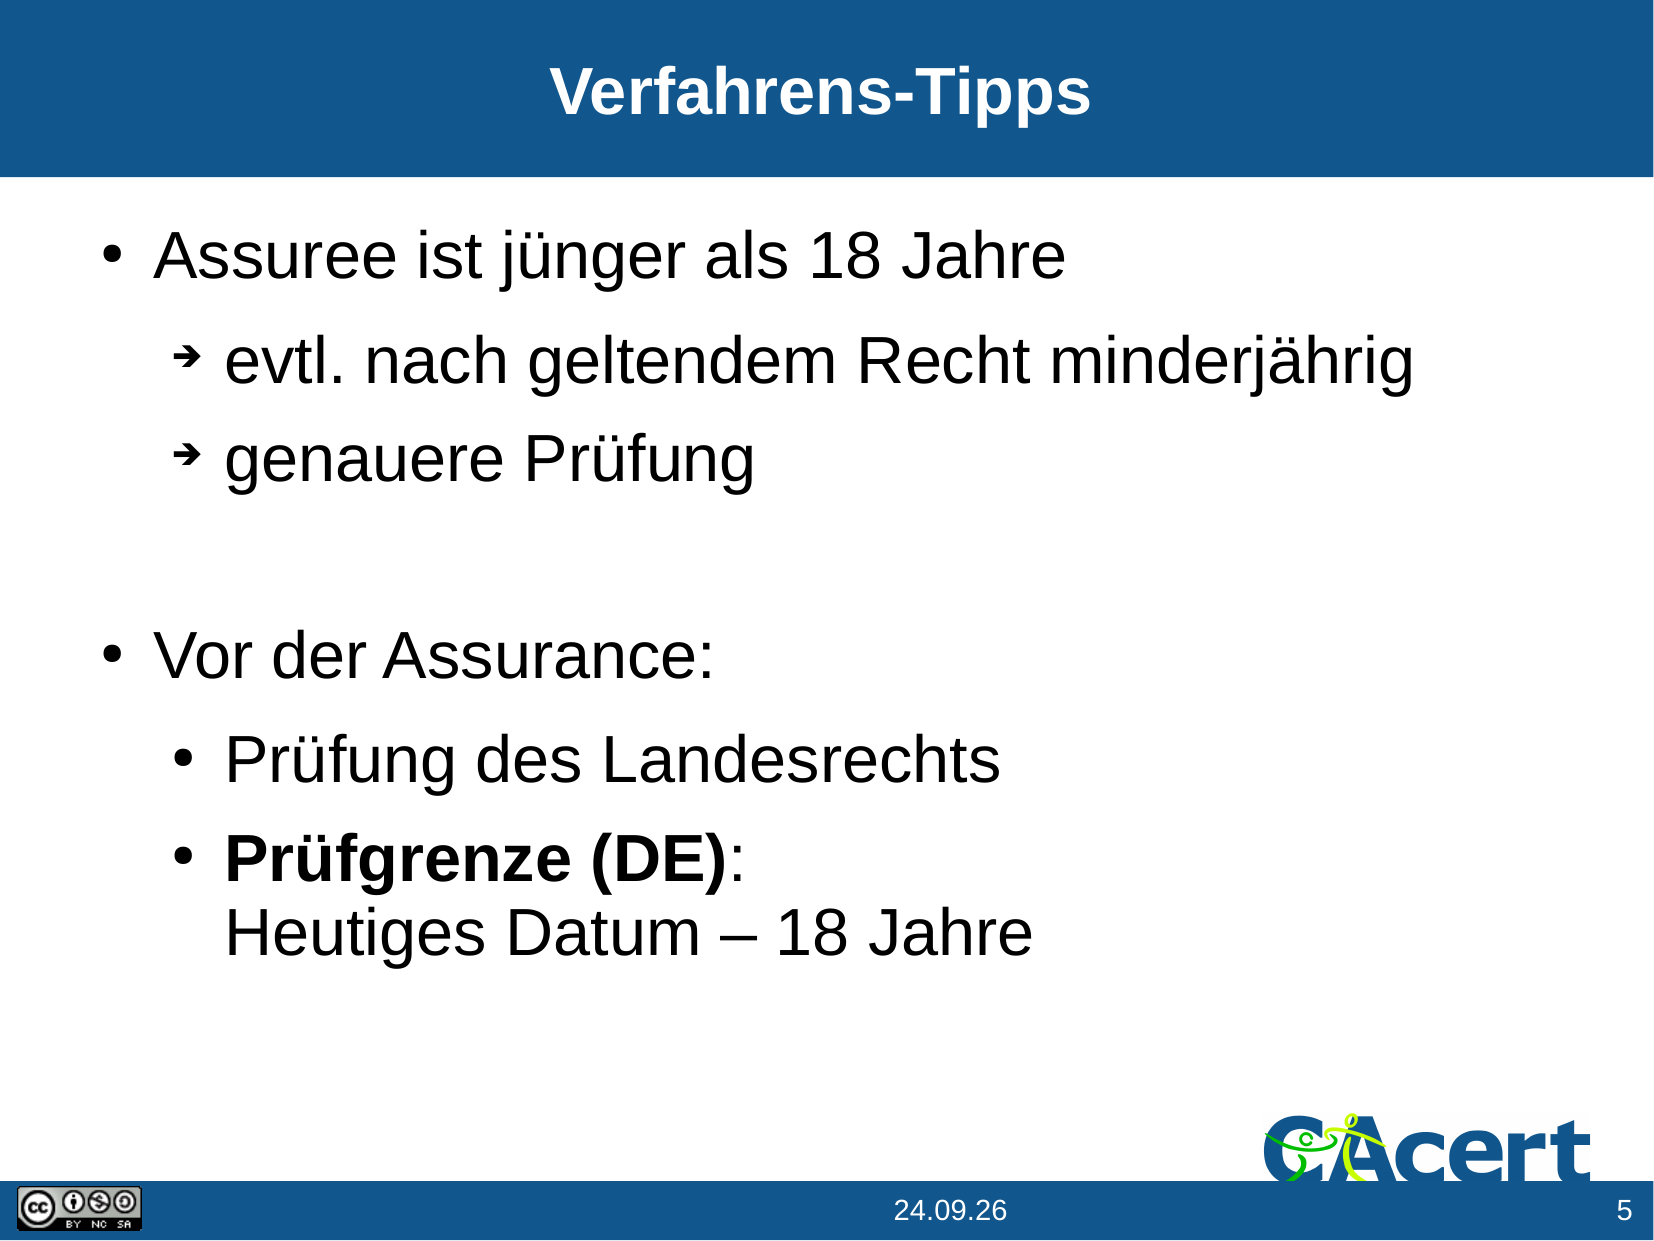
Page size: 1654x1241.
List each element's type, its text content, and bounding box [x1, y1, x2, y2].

list Assuree ist jünger als 18 Jahre evtl. nach geltendem Recht minderjährig genauere Prüfung Vor der Assurance: Prüfung des Landesrechts Prüfgrenze (DE): Heutiges Datum – 18 Jahre [82, 218, 1571, 1091]
picture [1263, 1112, 1591, 1181]
picture [17, 1186, 142, 1231]
title Verfahrens-Tipps [76, 17, 1565, 166]
